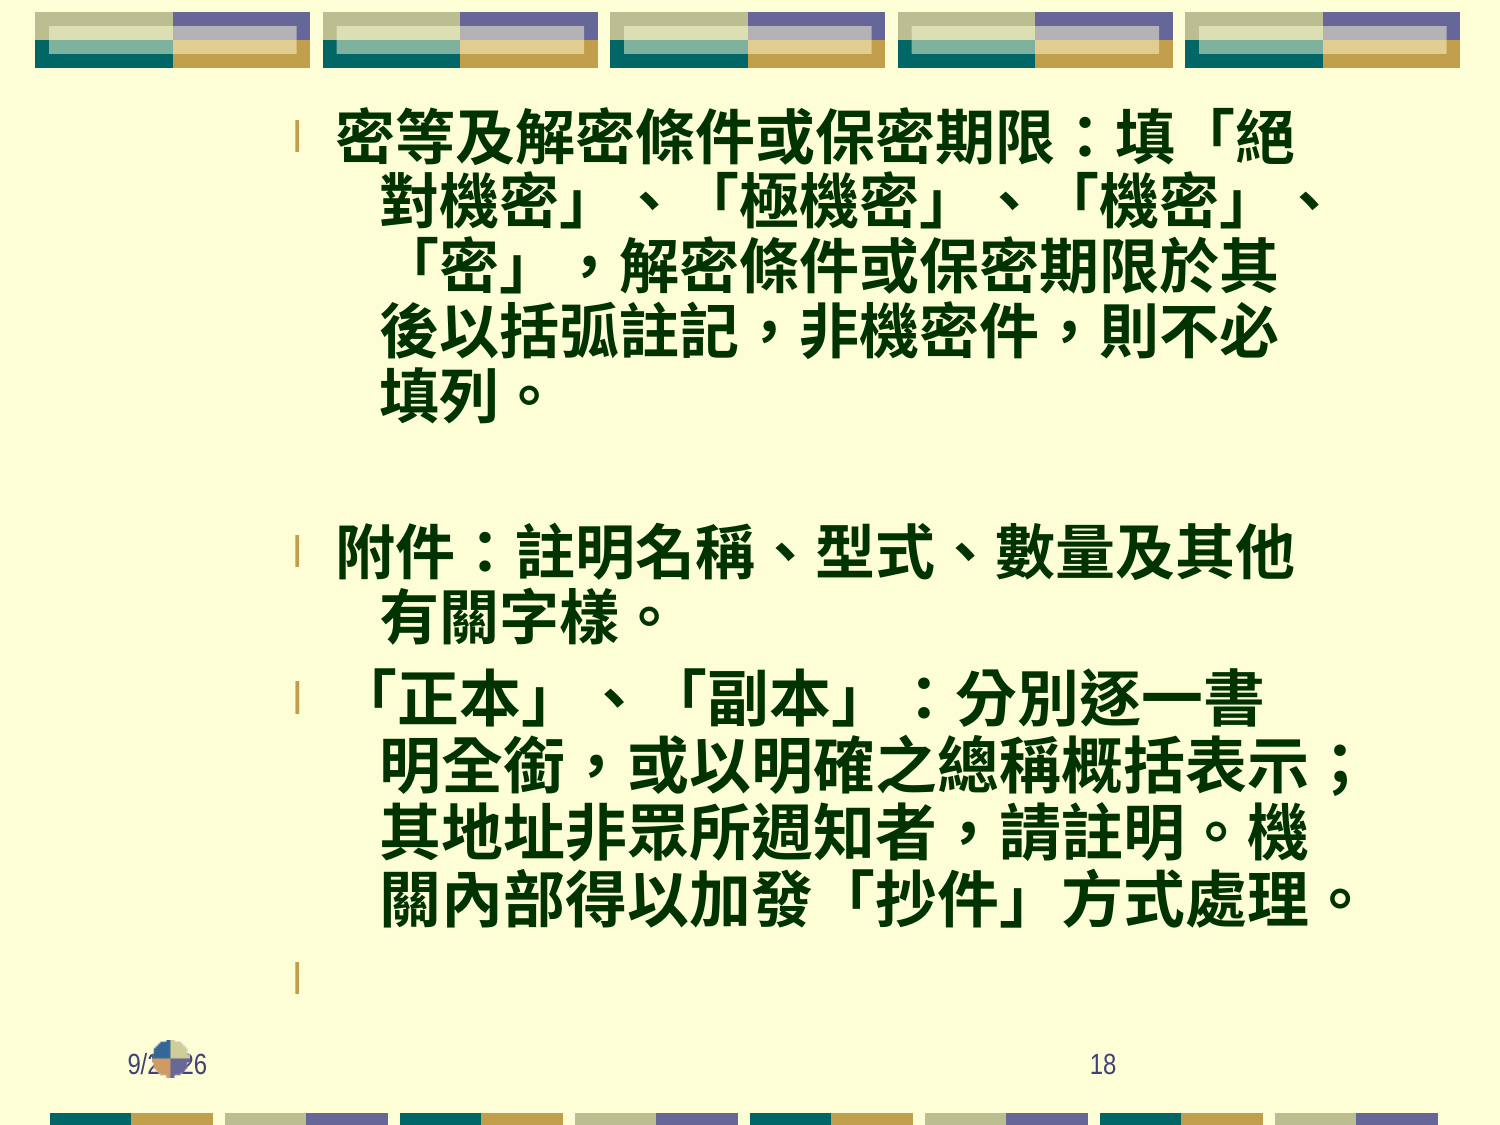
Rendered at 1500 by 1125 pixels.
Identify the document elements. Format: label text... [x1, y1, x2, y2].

text_box [1074, 1012, 1388, 1088]
list 密等及解密條件或保密期限：填「絕對機密」、「極機密」、「機密」、「密」，解密條件或保密期限於其後以括弧註記，非機密件，則不必填列。 附件：註明名稱、型式、數量及其他有關字樣。 「正本」、「副本」：分別逐一書明全銜，或以明確之總稱概括表示；其地址非眾所週知者，請註明。機關內部得以加發「抄件」方式處理。 [137, 99, 1325, 1000]
text_box [112, 1012, 426, 1088]
